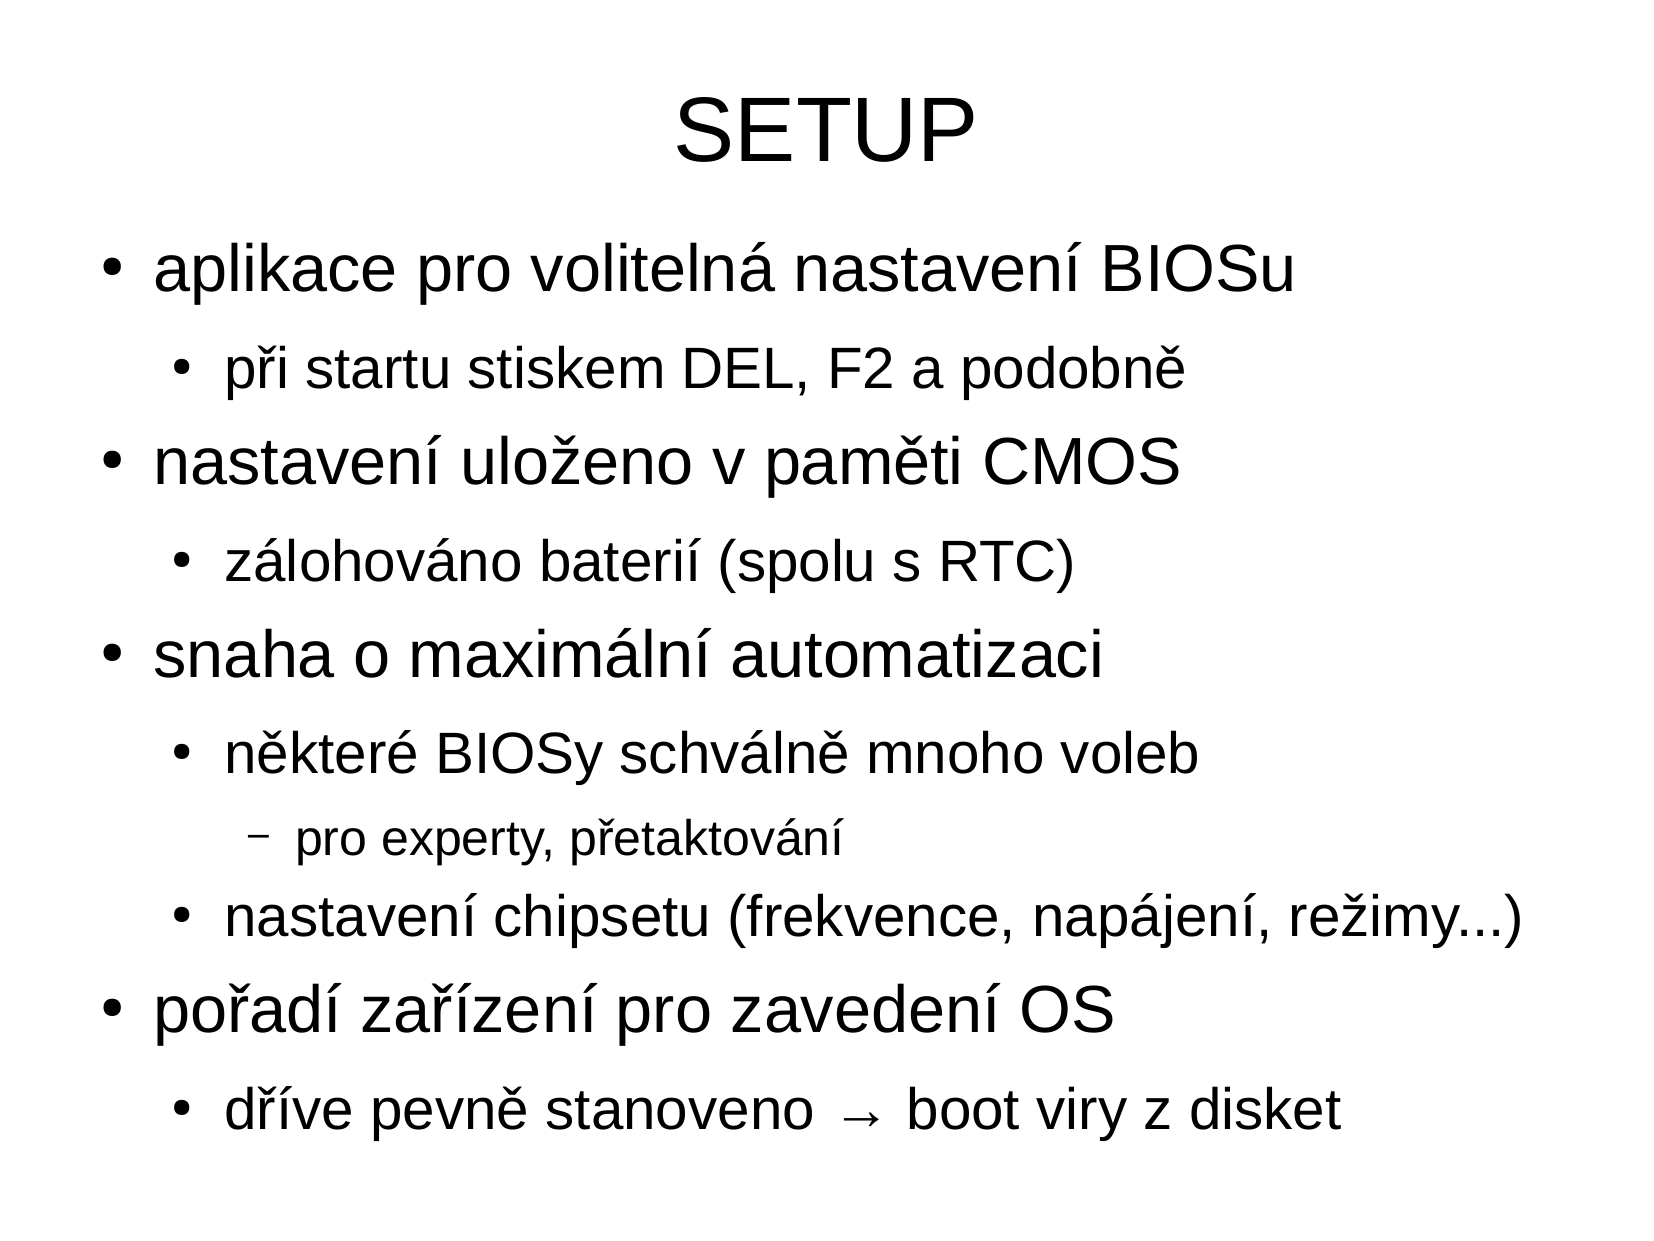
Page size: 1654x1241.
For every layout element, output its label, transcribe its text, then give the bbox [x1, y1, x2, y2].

list aplikace pro volitelná nastavení BIOSu při startu stiskem DEL, F2 a podobně nastavení uloženo v paměti CMOS zálohováno baterií (spolu s RTC) snaha o maximální automatizaci některé BIOSy schválně mnoho voleb pro experty, přetaktování nastavení chipsetu (frekvence, napájení, režimy...) pořadí zařízení pro zavedení OS dříve pevně stanoveno → boot viry z disket [82, 231, 1571, 1142]
title SETUP [82, 33, 1571, 226]
